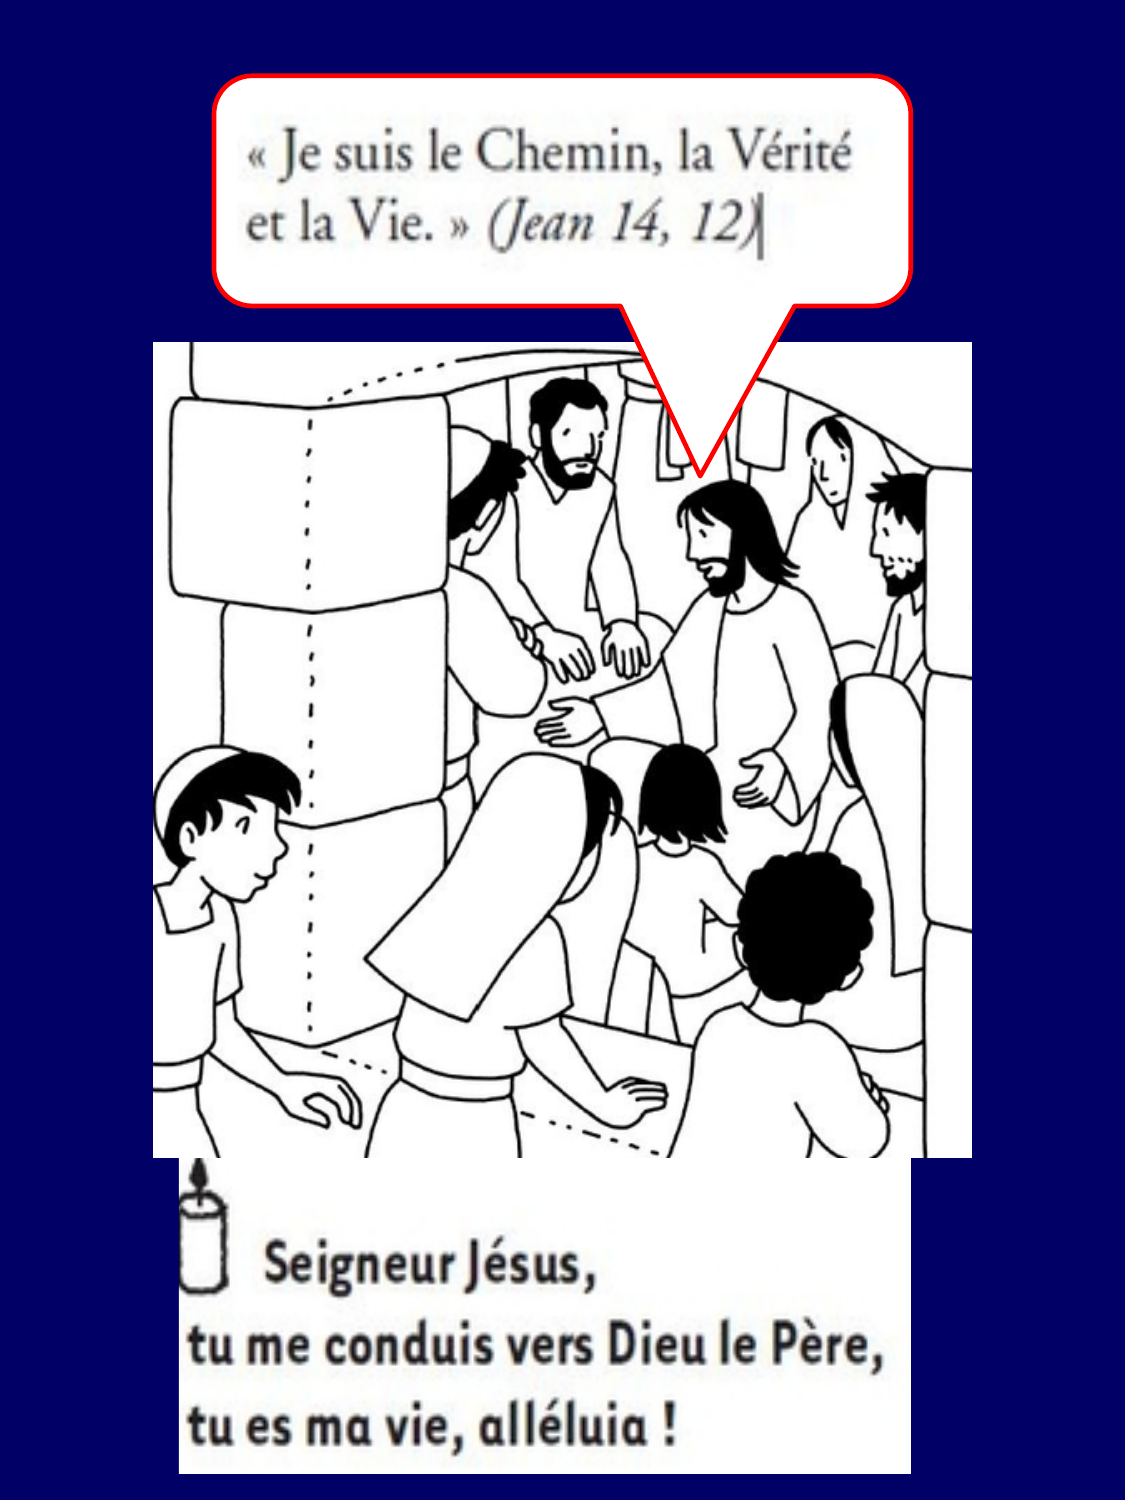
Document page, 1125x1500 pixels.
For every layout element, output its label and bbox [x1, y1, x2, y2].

picture [237, 92, 888, 290]
picture [153, 342, 972, 1474]
text_box [213, 75, 911, 477]
